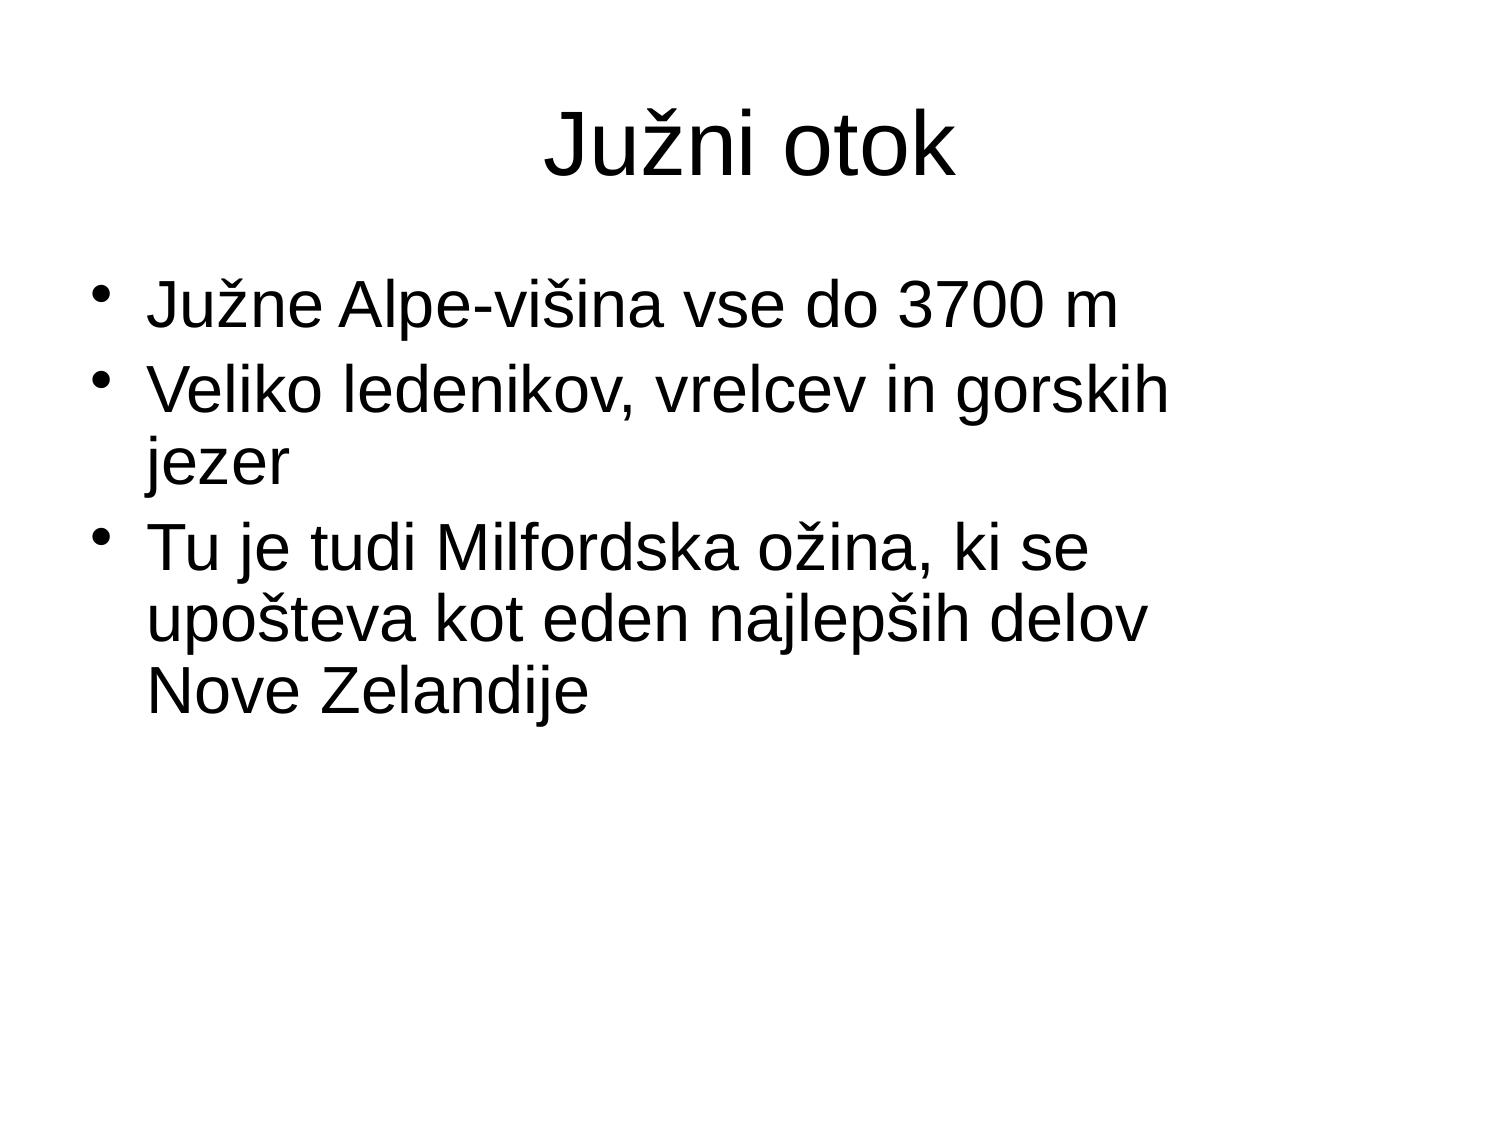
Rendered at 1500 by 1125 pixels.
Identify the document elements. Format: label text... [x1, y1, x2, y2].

title Južni otok [75, 45, 1425, 233]
list Južne Alpe-višina vse do 3700 m Veliko ledenikov, vrelcev in gorskih jezer Tu je tudi Milfordska ožina, ki se upošteva kot eden najlepših delov Nove Zelandije [75, 262, 1317, 1005]
